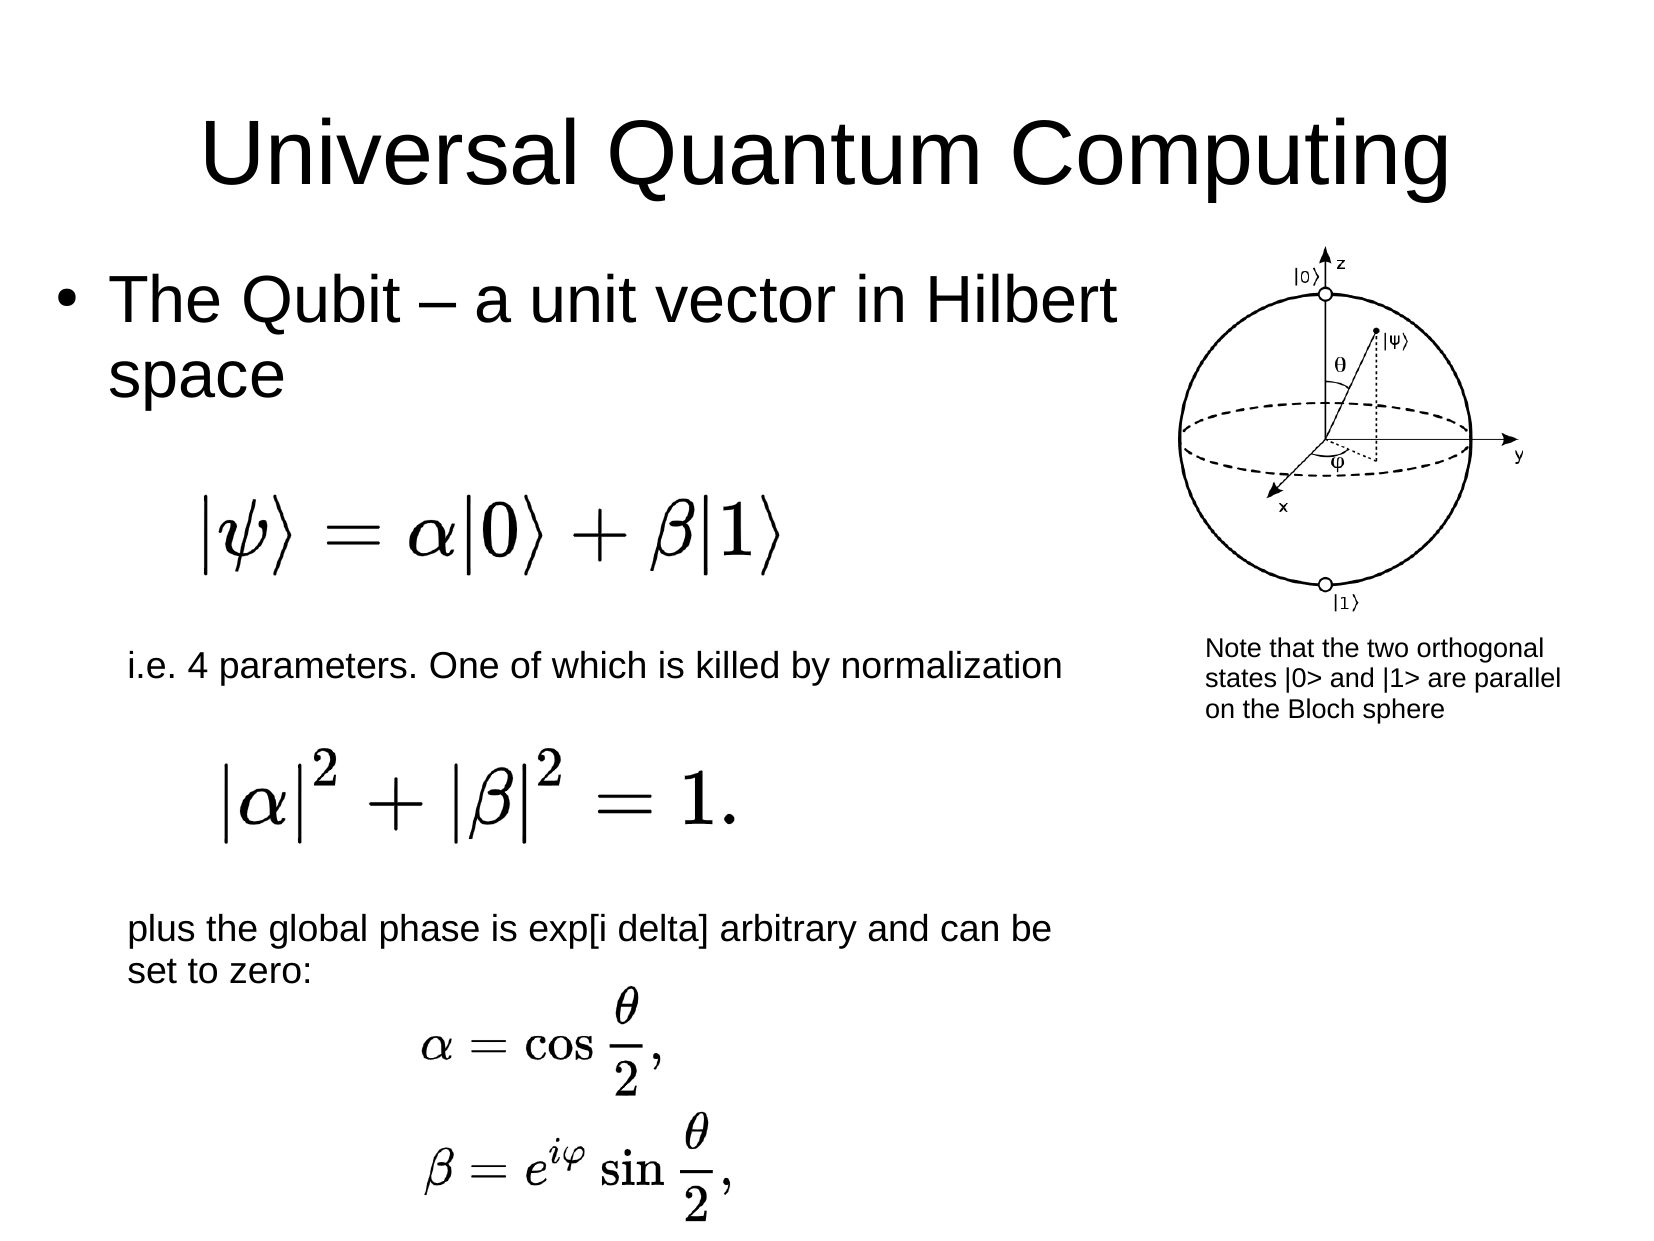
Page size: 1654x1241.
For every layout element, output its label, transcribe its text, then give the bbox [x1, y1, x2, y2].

picture [144, 454, 833, 594]
title Universal Quantum Computing [82, 49, 1571, 257]
picture [380, 964, 750, 1241]
text_box i.e. 4 parameters. One of which is killed by normalization [112, 637, 1126, 737]
picture [174, 716, 756, 875]
text_box Note that the two orthogonal states |0> and |1> are parallel on the Bloch sphere [1190, 625, 1606, 732]
text_box plus the global phase is exp[i delta] arbitrary and can be set to zero: [112, 900, 1088, 999]
picture [1178, 246, 1523, 613]
list The Qubit – a unit vector in Hilbert space [37, 262, 1526, 982]
